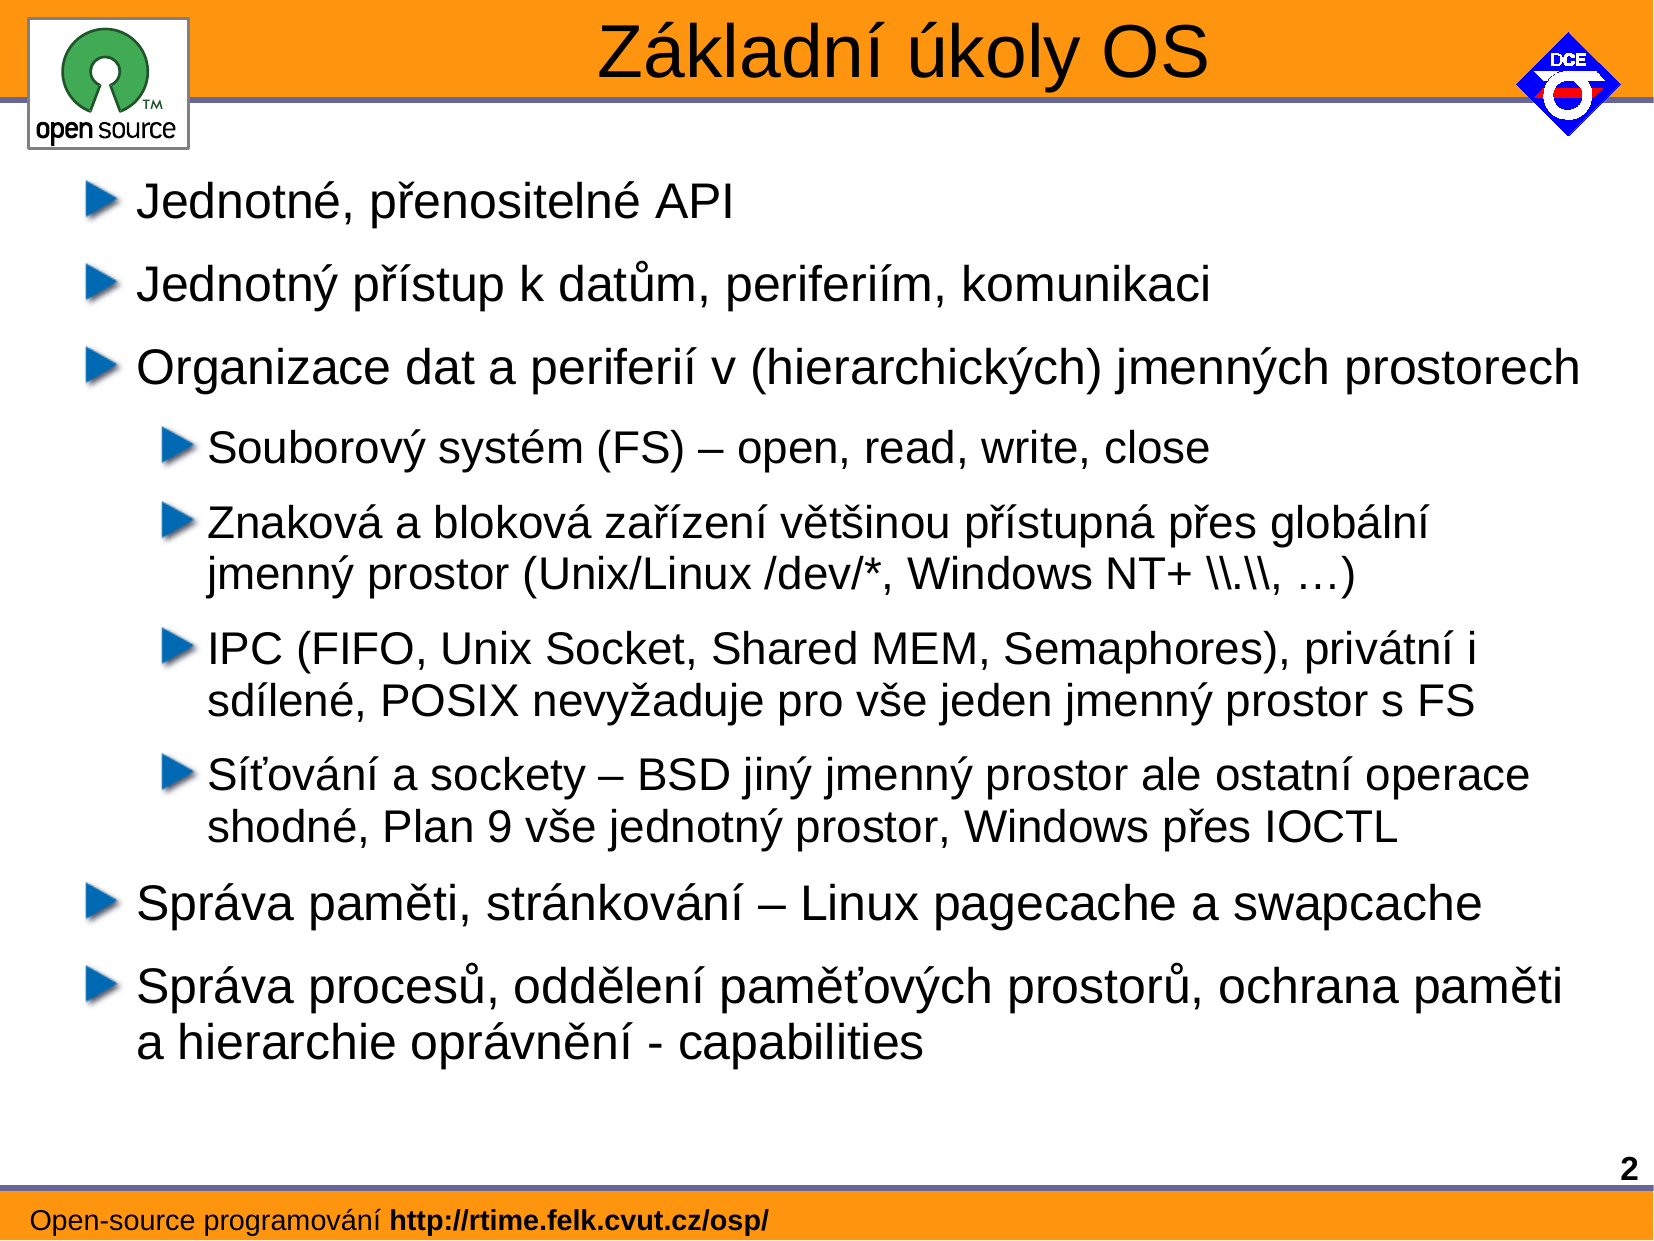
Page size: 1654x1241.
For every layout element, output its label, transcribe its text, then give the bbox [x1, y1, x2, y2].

title Základní úkoly OS [178, 4, 1631, 98]
list Jednotné, přenositelné API Jednotný přístup k datům, periferiím, komunikaci Organizace dat a periferií v (hierarchických) jmenných prostorech Souborový systém (FS) – open, read, write, close Znaková a bloková zařízení většinou přístupná přes globální jmenný prostor (Unix/Linux /dev/*, Windows NT+ \\.\\, …) IPC (FIFO, Unix Socket, Shared MEM, Semaphores), privátní i sdílené, POSIX nevyžaduje pro vše jeden jmenný prostor s FS Síťování a sockety – BSD jiný jmenný prostor ale ostatní operace shodné, Plan 9 vše jednotný prostor, Windows přes IOCTL Správa paměti, stránkování – Linux pagecache a swapcache Správa procesů, oddělení paměťových prostorů, ochrana paměti a hierarchie oprávnění - capabilities [65, 173, 1589, 1148]
